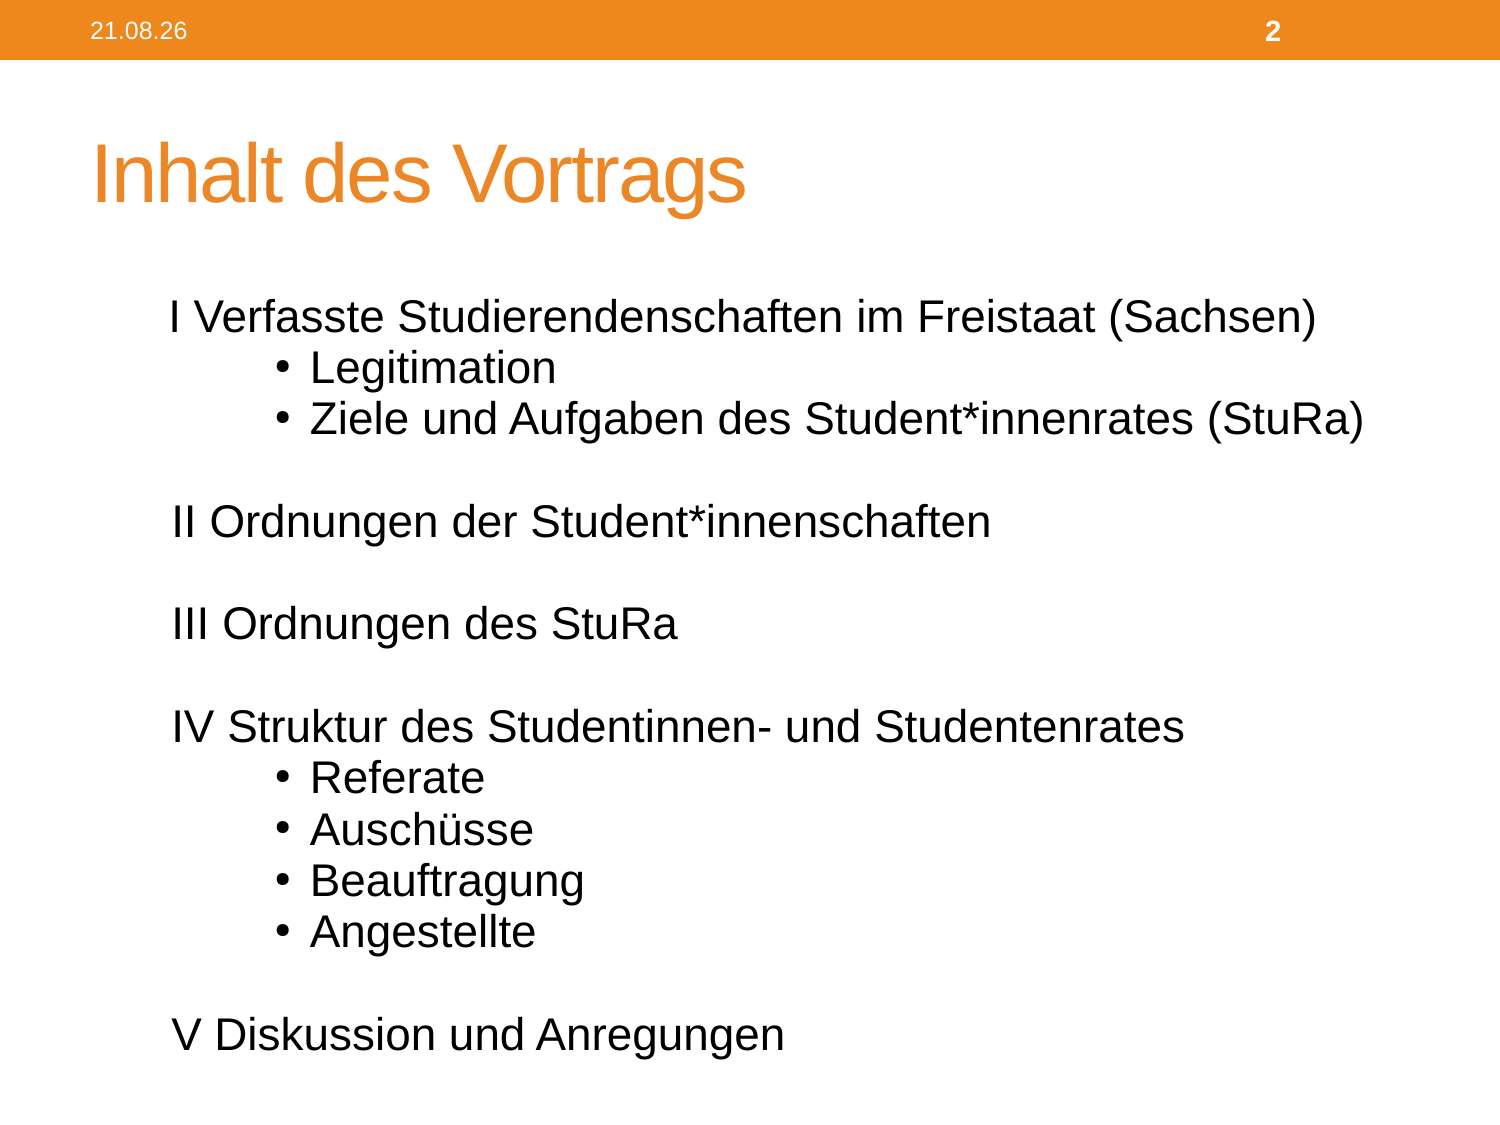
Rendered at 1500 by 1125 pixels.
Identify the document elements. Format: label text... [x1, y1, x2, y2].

slide_number 08.01.19 [75, 3, 550, 57]
slide_number <Nummer> [1250, 3, 1425, 57]
text_box I Verfasste Studierendenschaften im Freistaat (Sachsen) Legitimation Ziele und Aufgaben des Student*innenrates (StuRa) II Ordnungen der Student*innenschaften III Ordnungen des StuRa IV Struktur des Studentinnen- und Studentenrates Referate Auschüsse Beauftragung Angestellte V Diskussion und Anregungen [82, 283, 1475, 1110]
title Inhalt des Vortrags [75, 87, 1425, 250]
